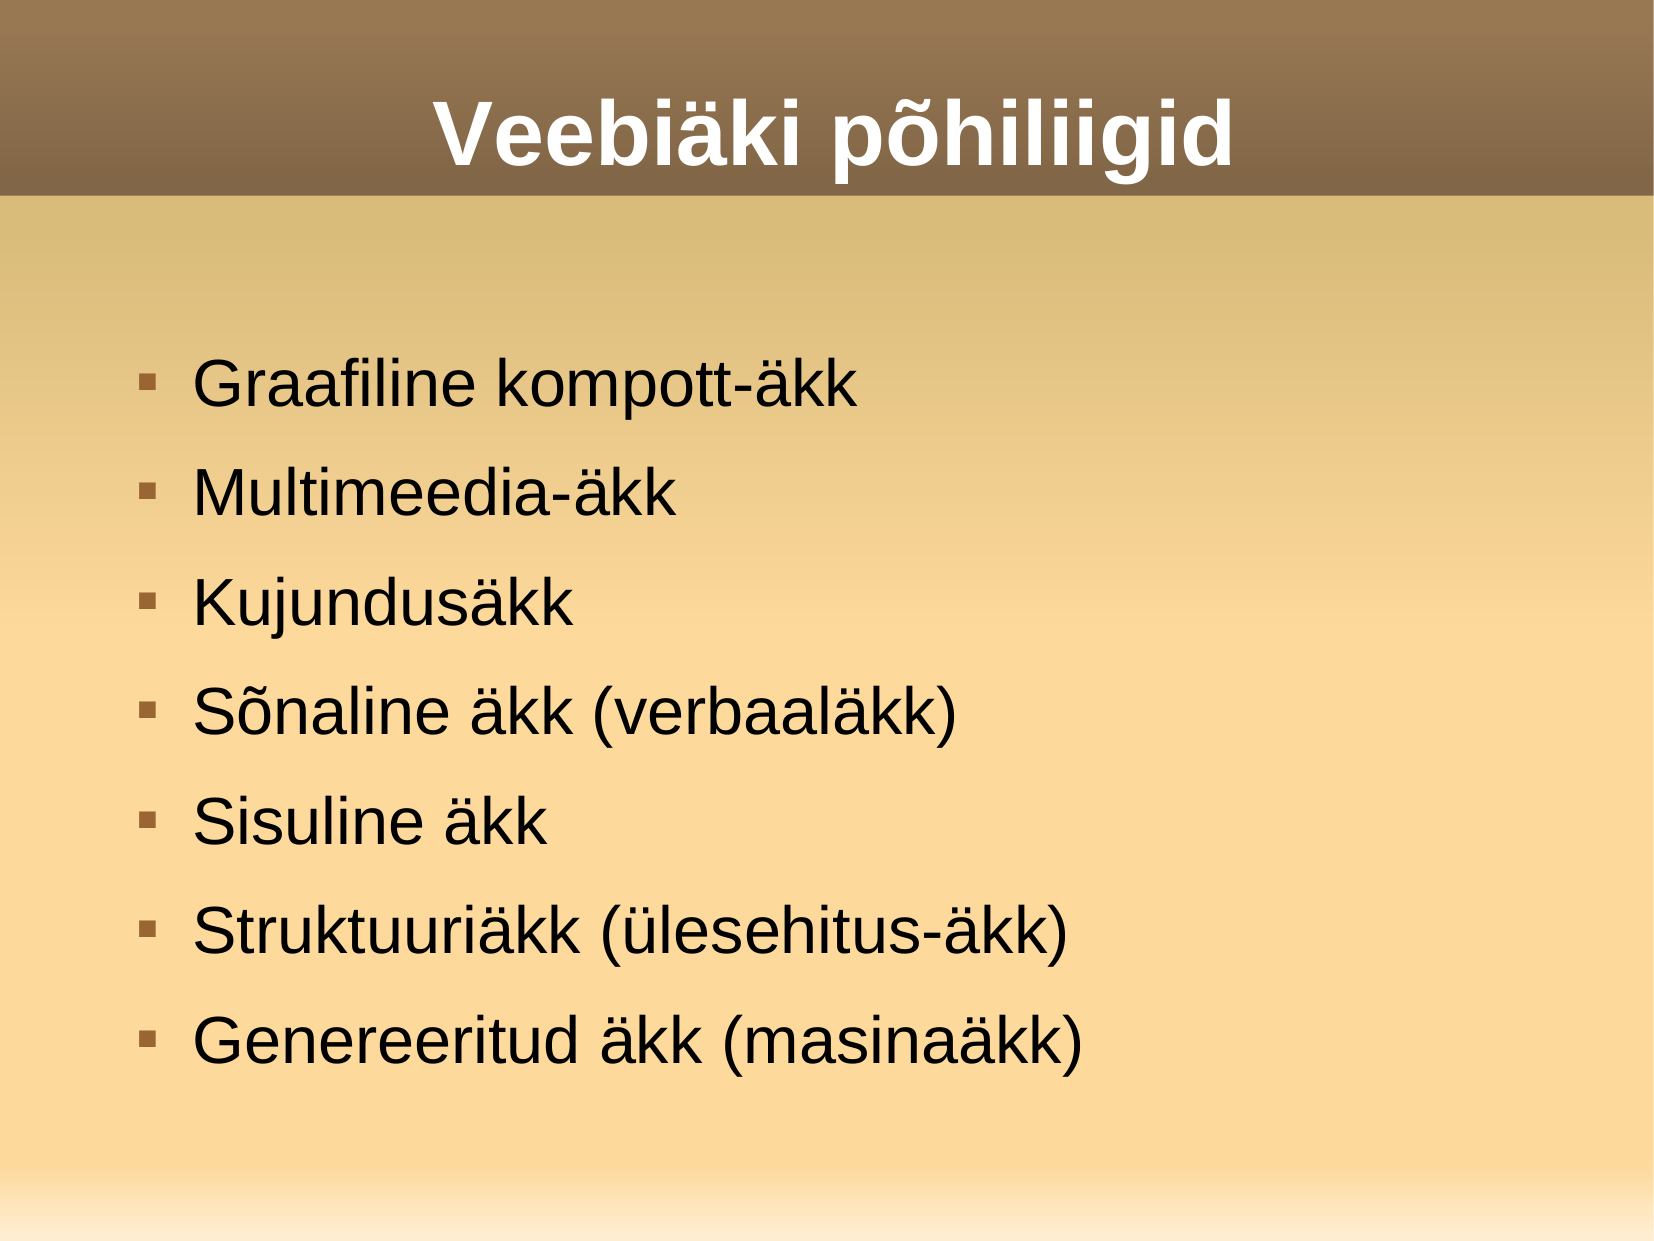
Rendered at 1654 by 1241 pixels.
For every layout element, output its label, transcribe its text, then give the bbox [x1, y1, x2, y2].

title Veebiäki põhiliigid [129, 25, 1541, 241]
list Graafiline kompott-äkk Multimeedia-äkk Kujundusäkk Sõnaline äkk (verbaaläkk) Sisuline äkk Struktuuriäkk (ülesehitus-äkk) Genereeritud äkk (masinaäkk) [121, 344, 1533, 1126]
picture [0, 0, 1654, 1241]
